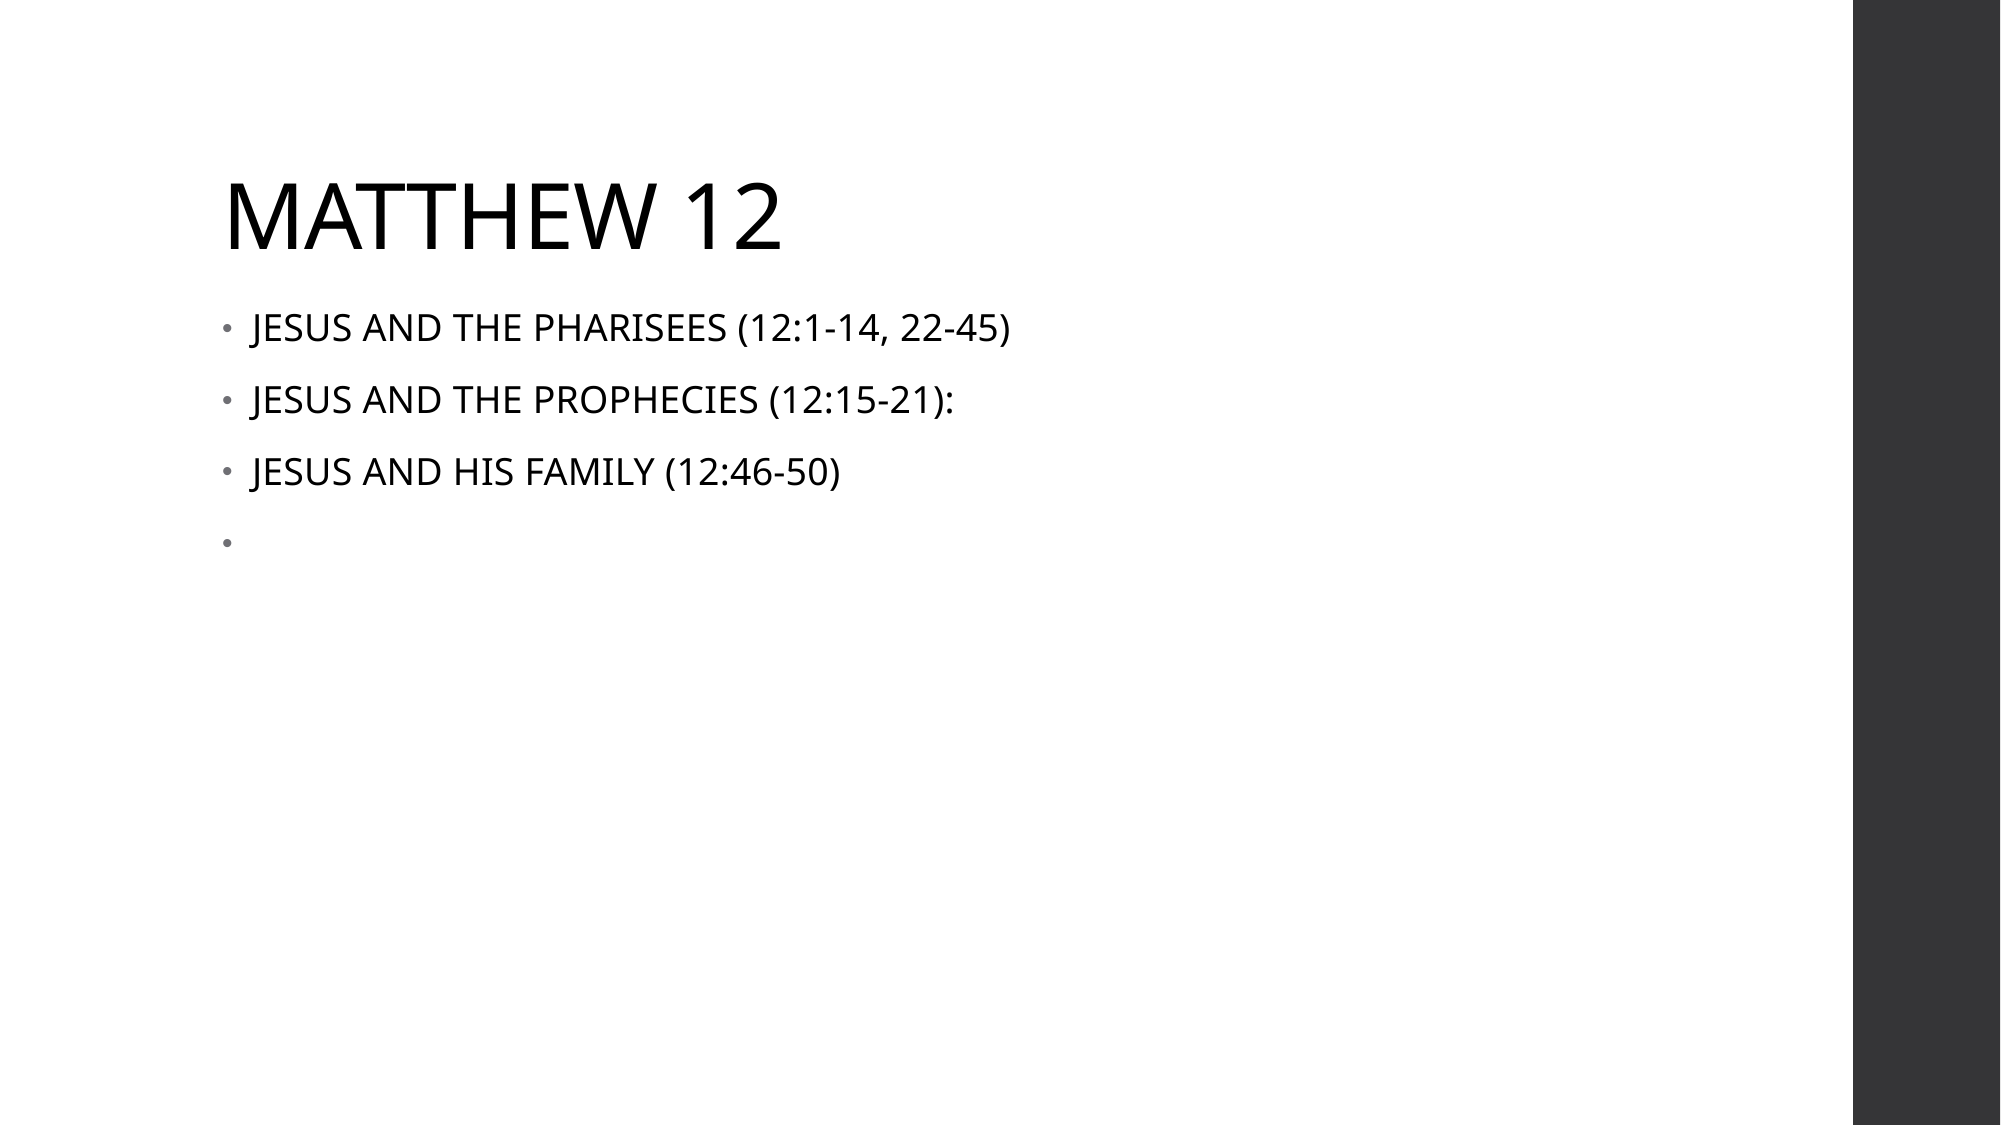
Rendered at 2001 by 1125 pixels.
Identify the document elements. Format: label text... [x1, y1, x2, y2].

title MATTHEW 12 [206, 60, 1797, 278]
list JESUS AND THE PHARISEES (12:1-14, 22-45) JESUS AND THE PROPHECIES (12:15-21): JESUS AND HIS FAMILY (12:46-50) [206, 299, 1617, 1014]
